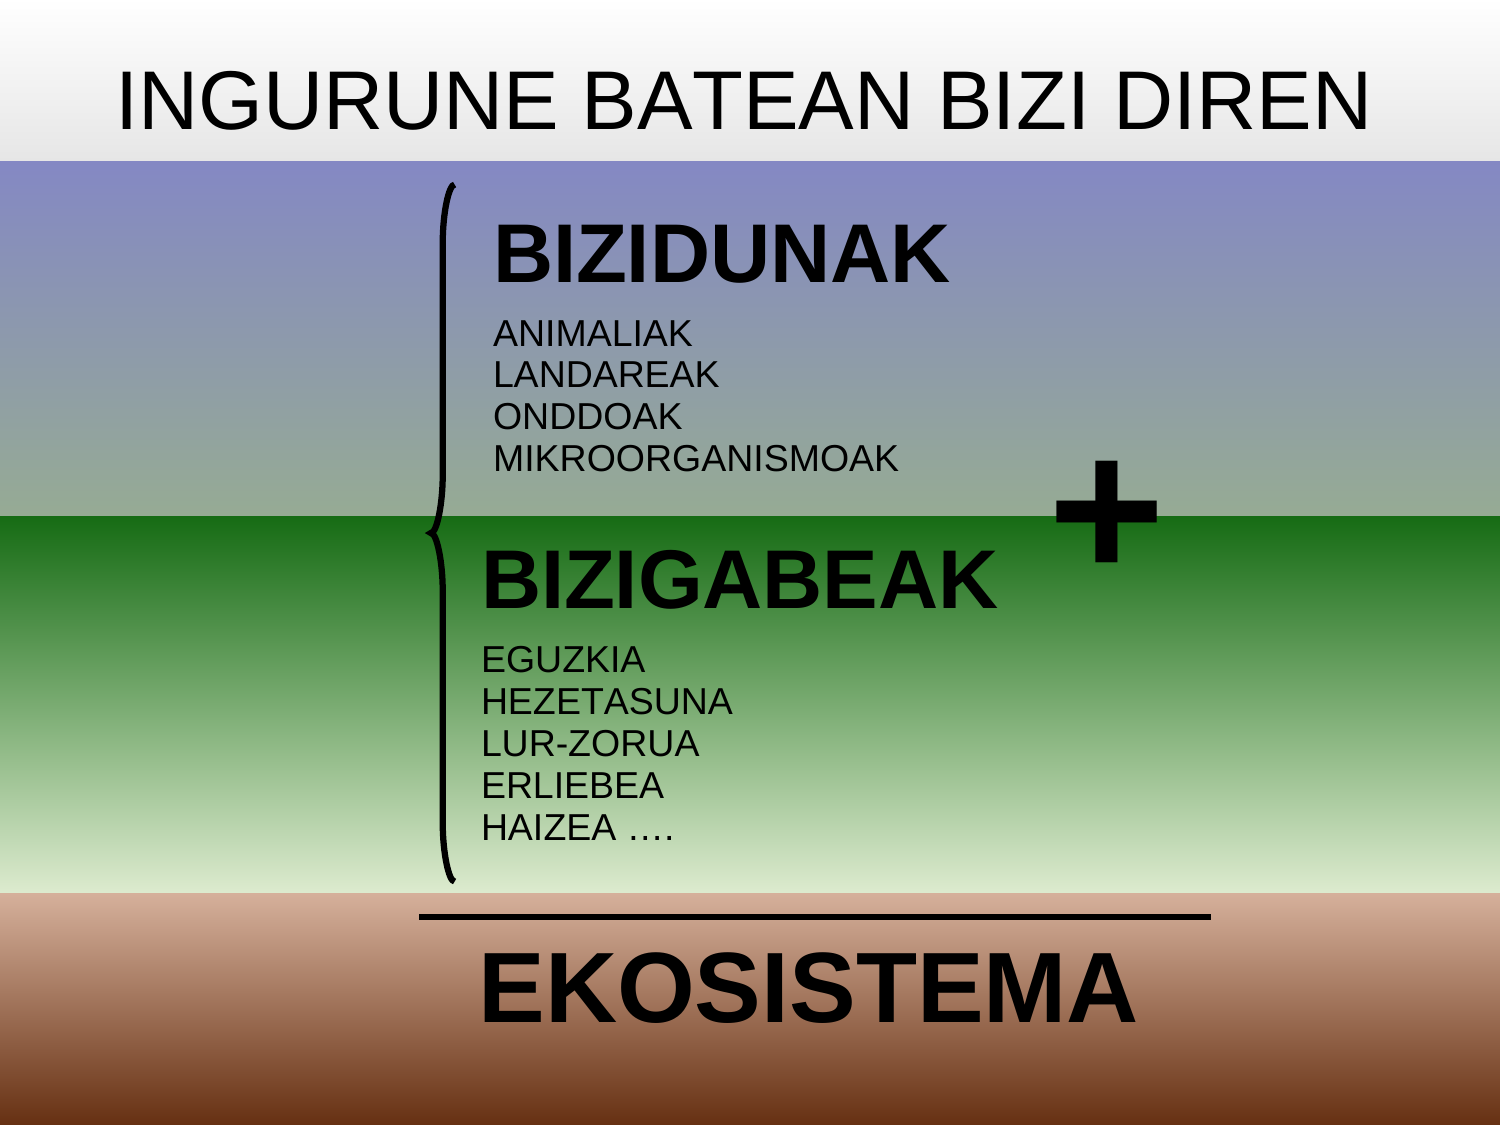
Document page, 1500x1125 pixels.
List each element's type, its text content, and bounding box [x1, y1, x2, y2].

text_box [0, 0, 1500, 1125]
text_box + [1033, 390, 1181, 630]
subtitle BIZIGABEAK EGUZKIA HEZETASUNA LUR-ZORUA ERLIEBEA HAIZEA …. [466, 526, 1022, 906]
text_box INGURUNE BATEAN BIZI DIREN [76, 41, 1412, 161]
text_box EKOSISTEMA [407, 928, 1211, 1048]
title BIZIDUNAK ANIMALIAK LANDAREAK ONDDOAK MIKROORGANISMOAK [478, 189, 1058, 498]
